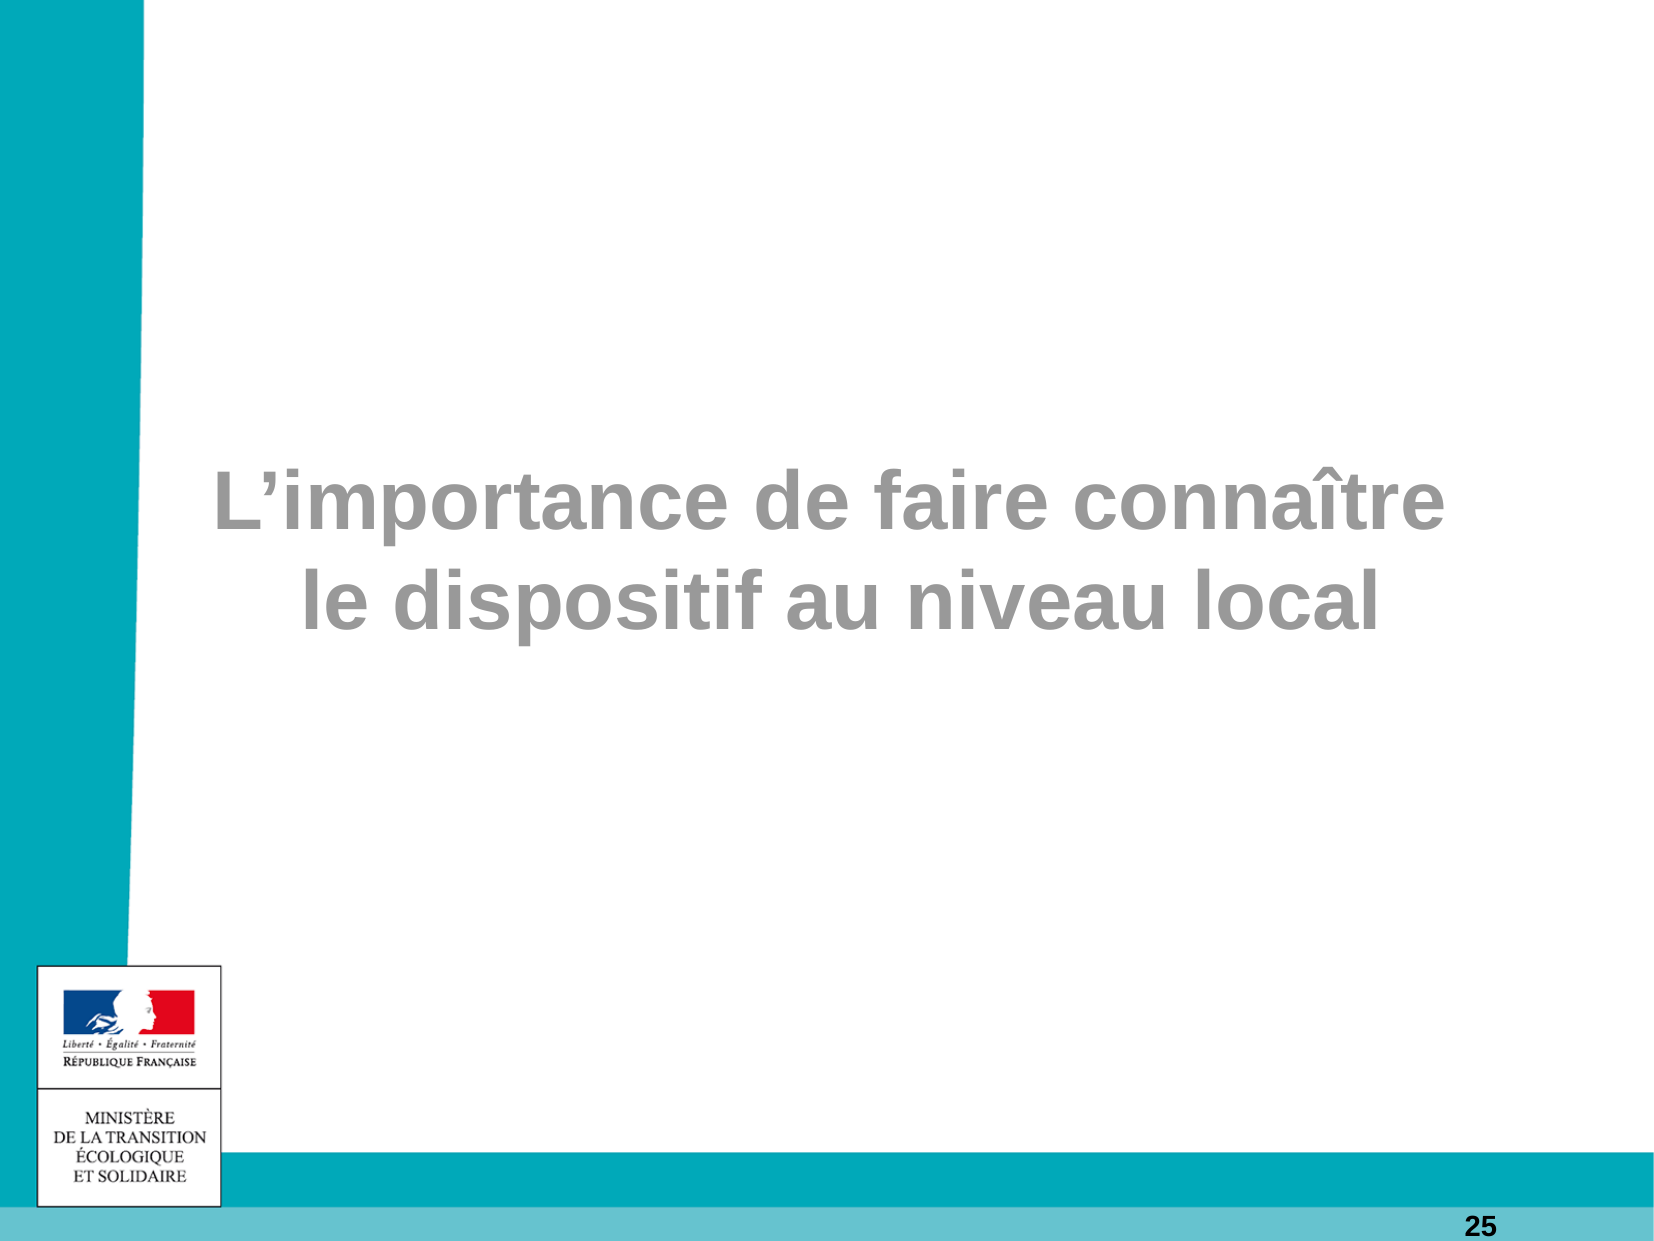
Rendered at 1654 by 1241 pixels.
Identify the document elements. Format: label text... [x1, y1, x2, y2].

text_box [1464, 1207, 1629, 1241]
title L’importance de faire connaître le dispositif au niveau local [85, 442, 1575, 650]
